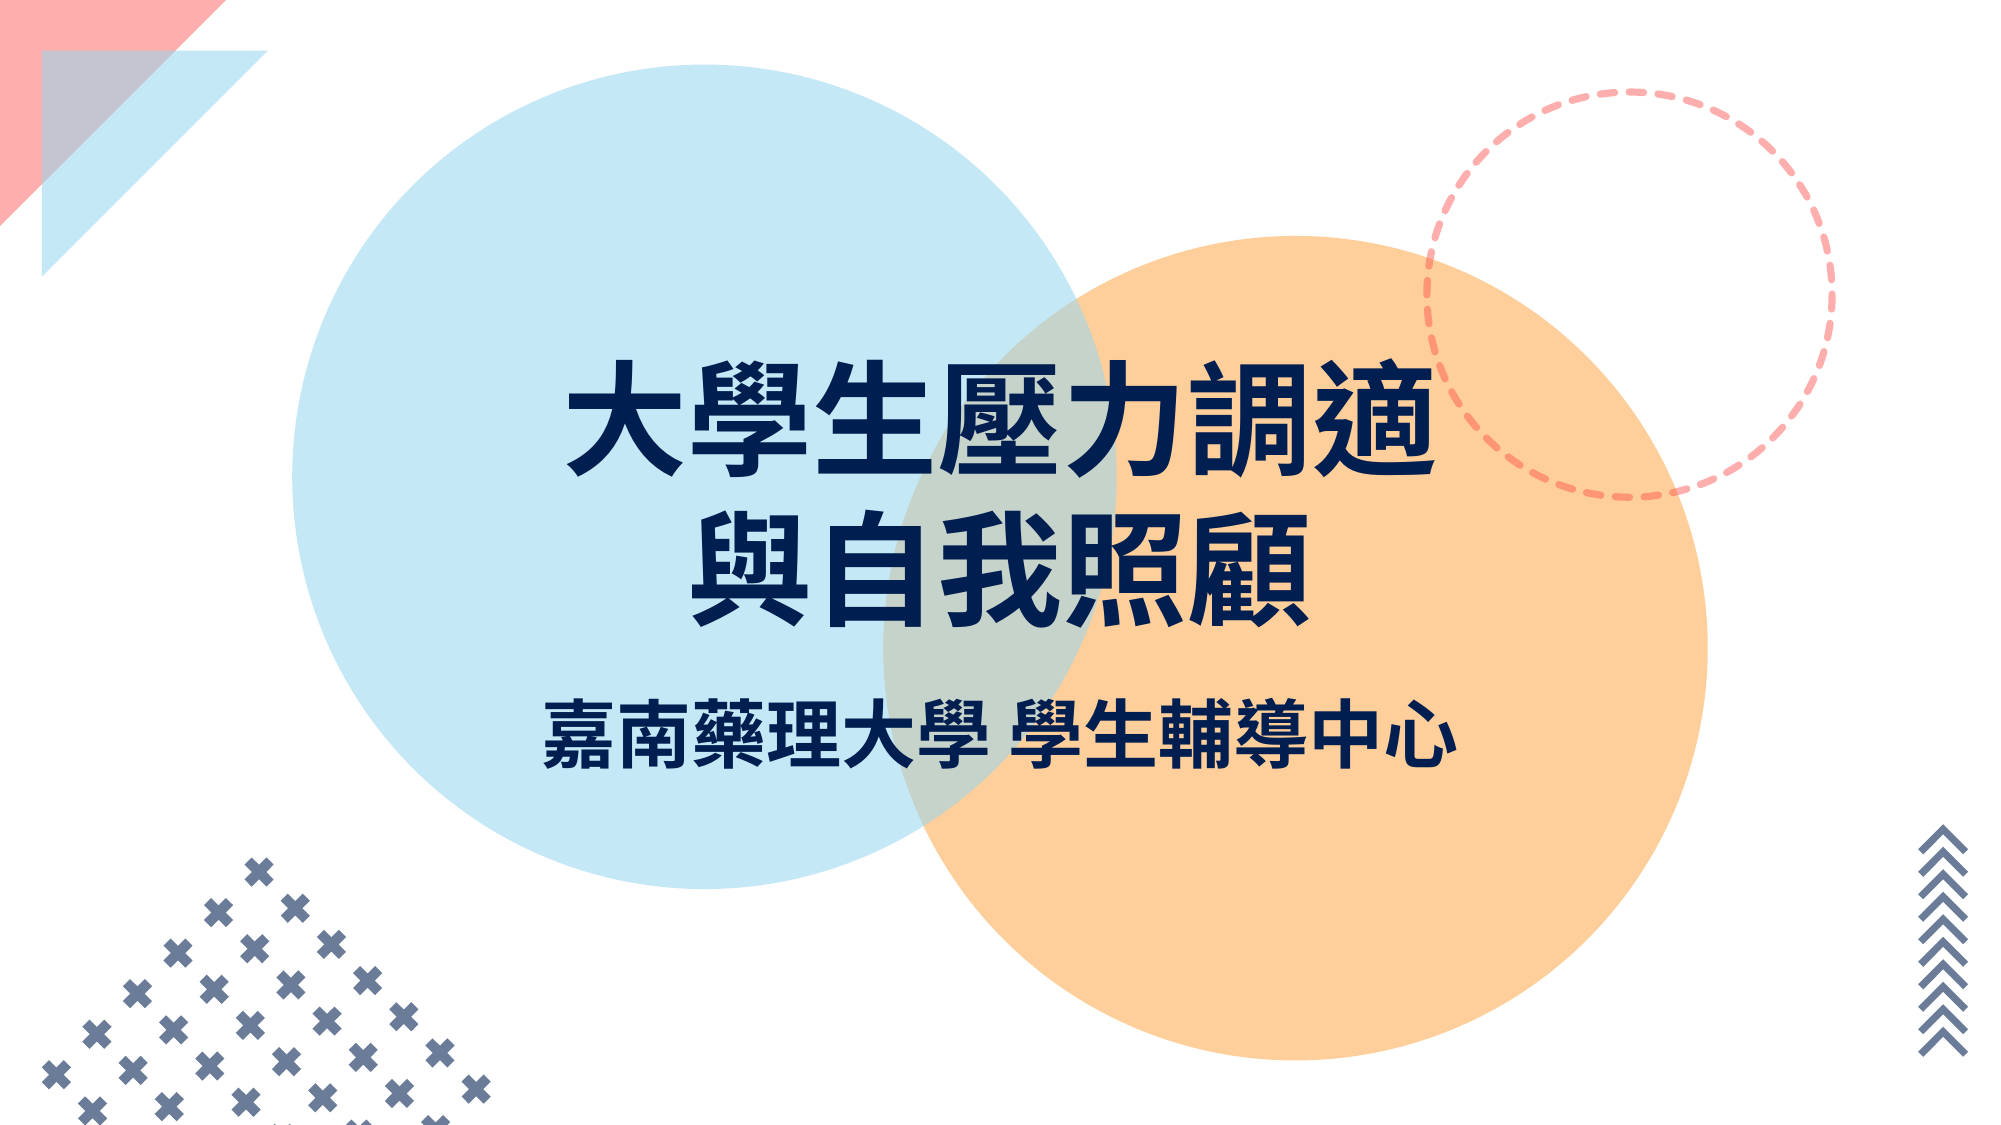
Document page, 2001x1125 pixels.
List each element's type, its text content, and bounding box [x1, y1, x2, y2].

text_box [1568, 93, 1590, 104]
text_box [1709, 106, 1730, 121]
text_box [1769, 423, 1787, 442]
text_box [1796, 181, 1811, 201]
title 大學生壓力調適 與自我照顧 [245, 307, 1755, 662]
text_box [1493, 128, 1512, 146]
text_box [1516, 113, 1536, 128]
text_box [1810, 206, 1823, 227]
text_box [328, 64, 1527, 328]
text_box [1696, 475, 1718, 489]
text_box [1778, 158, 1796, 177]
text_box [1463, 412, 1481, 431]
text_box [1669, 485, 1691, 497]
text_box [1529, 468, 1550, 483]
text_box [1541, 101, 1562, 115]
text_box [1820, 233, 1831, 255]
text_box [1723, 461, 1743, 477]
text_box [1758, 137, 1777, 155]
text_box [1504, 453, 1524, 469]
text_box [1441, 194, 1455, 215]
text_box [1625, 88, 1648, 97]
text_box [1826, 261, 1836, 284]
text_box [1455, 169, 1471, 189]
text_box [1827, 290, 1836, 313]
text_box [1611, 493, 1634, 501]
text_box [1448, 388, 1463, 408]
text_box [1735, 120, 1755, 136]
text_box [1431, 220, 1443, 242]
text_box [336, 662, 1708, 1061]
text_box [1640, 491, 1662, 501]
text_box [1804, 375, 1818, 396]
text_box [1682, 96, 1704, 109]
text_box [1816, 348, 1828, 369]
text_box [511, 841, 898, 890]
text_box [1583, 489, 1605, 499]
text_box [1482, 434, 1501, 452]
text_box [1472, 147, 1490, 166]
text_box [1436, 362, 1449, 383]
text_box [1654, 90, 1676, 101]
text_box [1596, 88, 1619, 98]
text_box [1555, 480, 1577, 493]
text_box [1823, 319, 1834, 342]
text_box [1428, 334, 1439, 356]
subtitle 嘉南藥理大學 學生輔導中心 [436, 667, 1564, 841]
text_box [1747, 444, 1766, 461]
text_box [1788, 400, 1804, 420]
